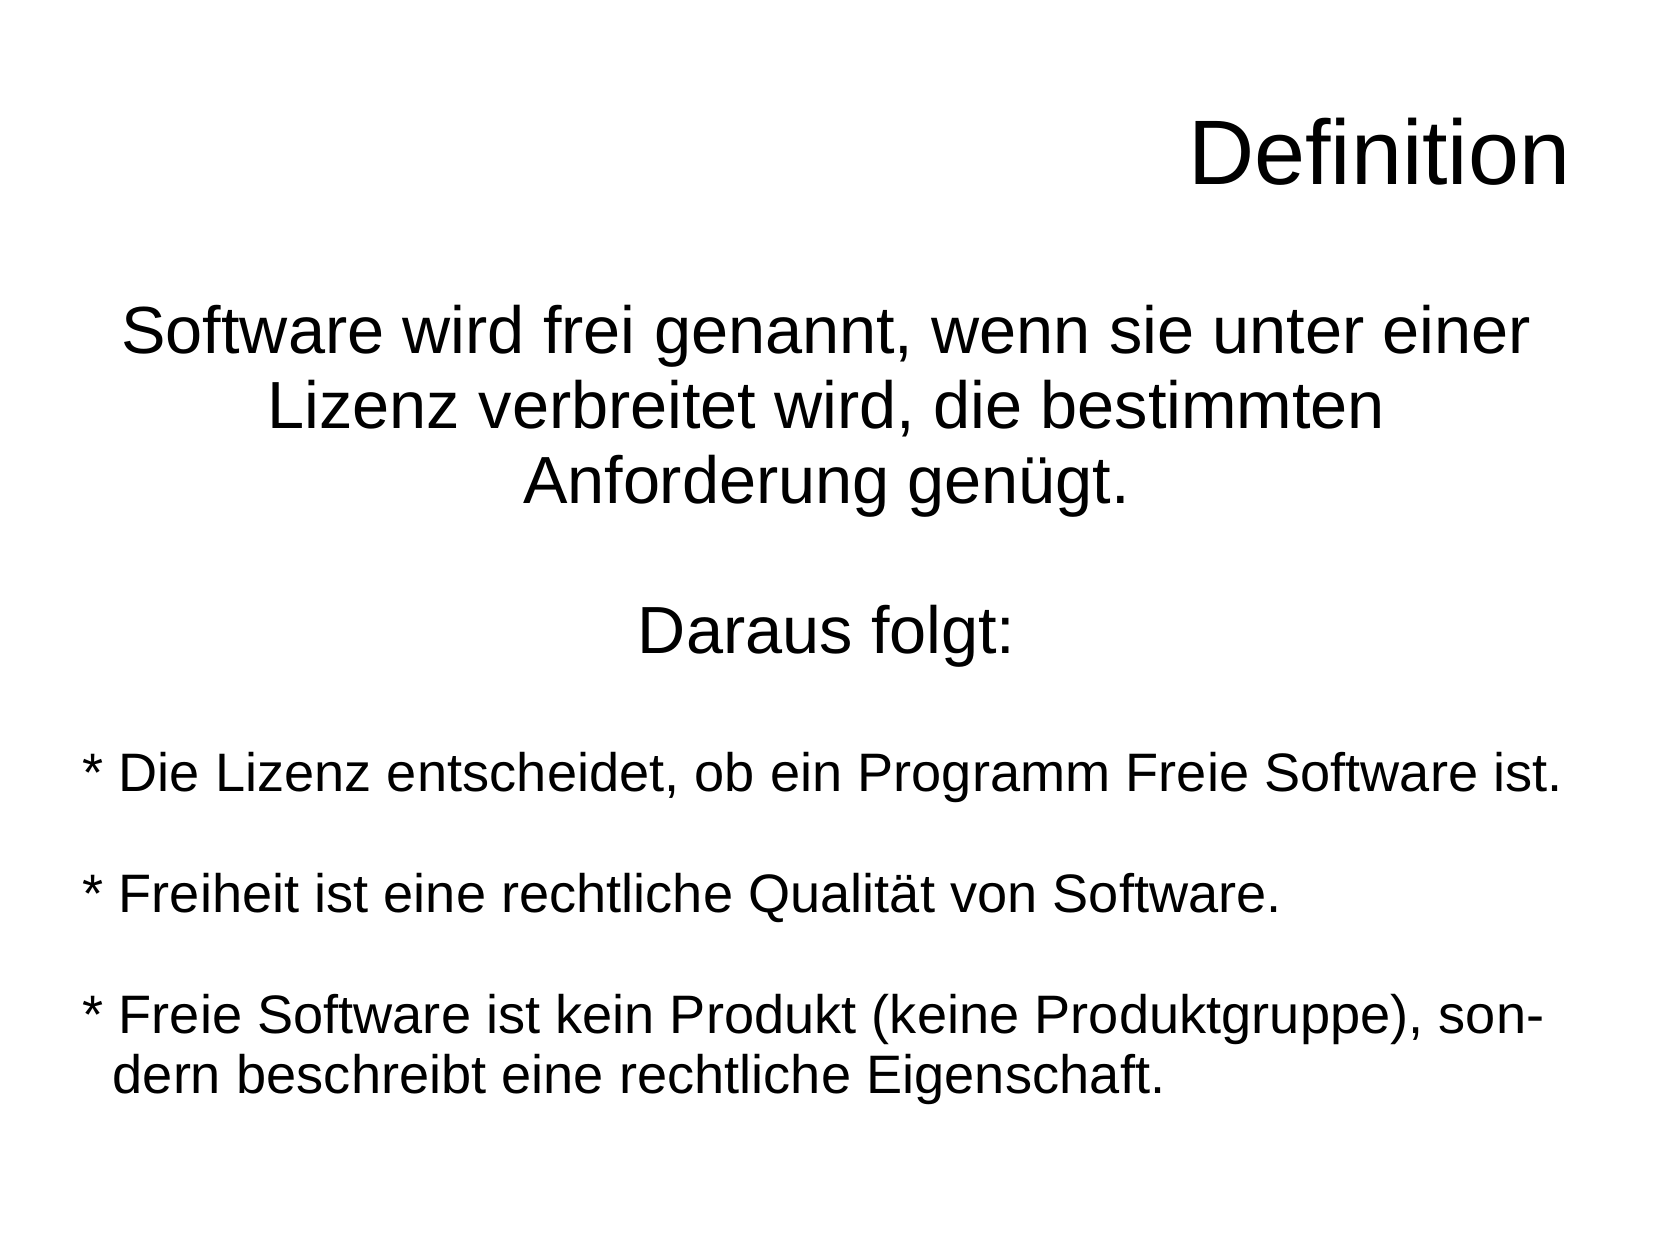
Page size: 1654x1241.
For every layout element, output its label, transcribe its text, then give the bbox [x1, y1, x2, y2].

subtitle Software wird frei genannt, wenn sie unter einer Lizenz verbreitet wird, die bestimmten Anforderung genügt. Daraus folgt: * Die Lizenz entscheidet, ob ein Programm Freie Software ist. * Freiheit ist eine rechtliche Qualität von Software. * Freie Software ist kein Produkt (keine Produktgruppe), son- dern beschreibt eine rechtliche Eigenschaft. [82, 293, 1571, 1106]
title Definition [82, 56, 1571, 250]
